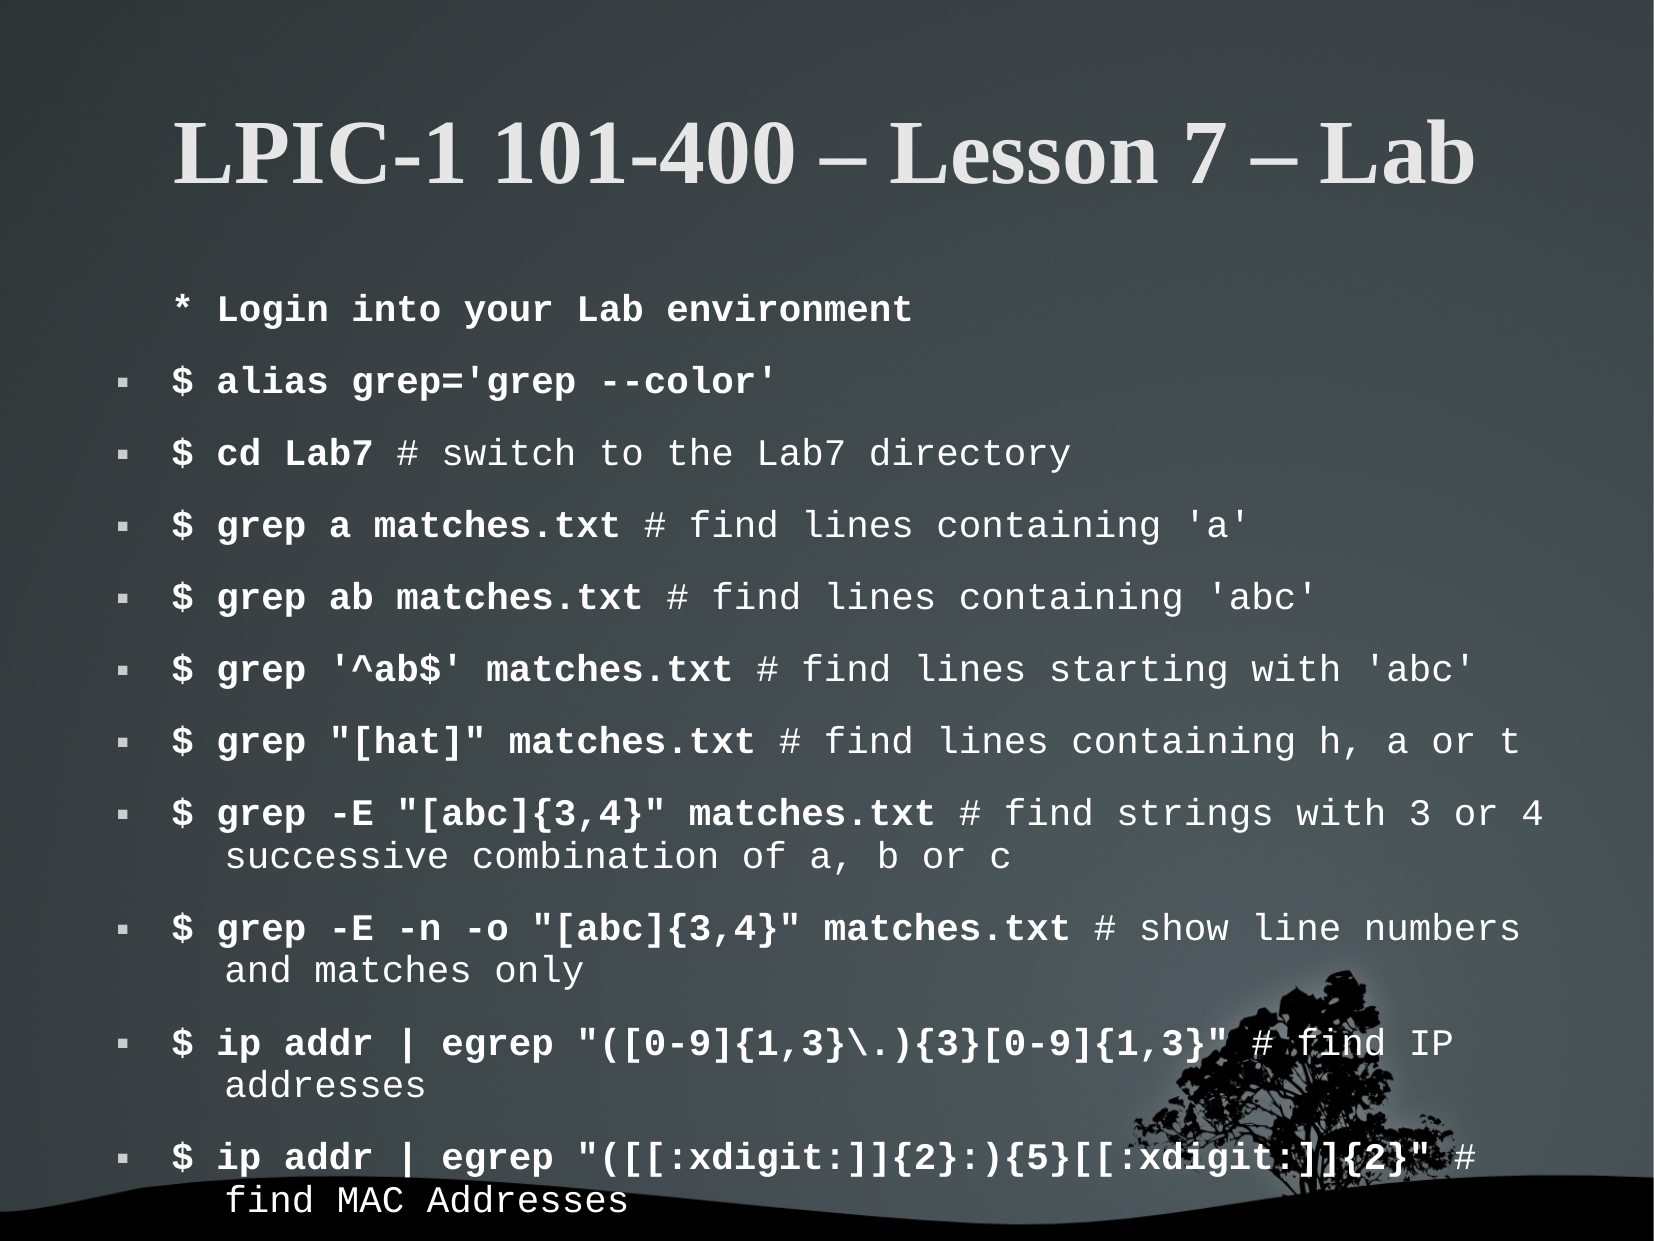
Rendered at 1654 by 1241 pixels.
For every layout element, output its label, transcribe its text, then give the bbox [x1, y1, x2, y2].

picture [0, 0, 1654, 1241]
title LPIC-1 101-400 – Lesson 7 – Lab [82, 49, 1571, 257]
list * Login into your Lab environment $ alias grep='grep --color' $ cd Lab7 # switch to the Lab7 directory $ grep a matches.txt # find lines containing 'a' $ grep ab matches.txt # find lines containing 'abc' $ grep '^ab$' matches.txt # find lines starting with 'abc' $ grep "[hat]" matches.txt # find lines containing h, a or t $ grep -E "[abc]{3,4}" matches.txt # find strings with 3 or 4 successive combination of a, b or c $ grep -E -n -o "[abc]{3,4}" matches.txt # show line numbers and matches only $ ip addr | egrep "([0-9]{1,3}\.){3}[0-9]{1,3}" # find IP addresses $ ip addr | egrep "([[:xdigit:]]{2}:){5}[[:xdigit:]]{2}" # find MAC Addresses $ grep "[[:punct:]]" matches.txt # find punctuation [82, 290, 1571, 1115]
